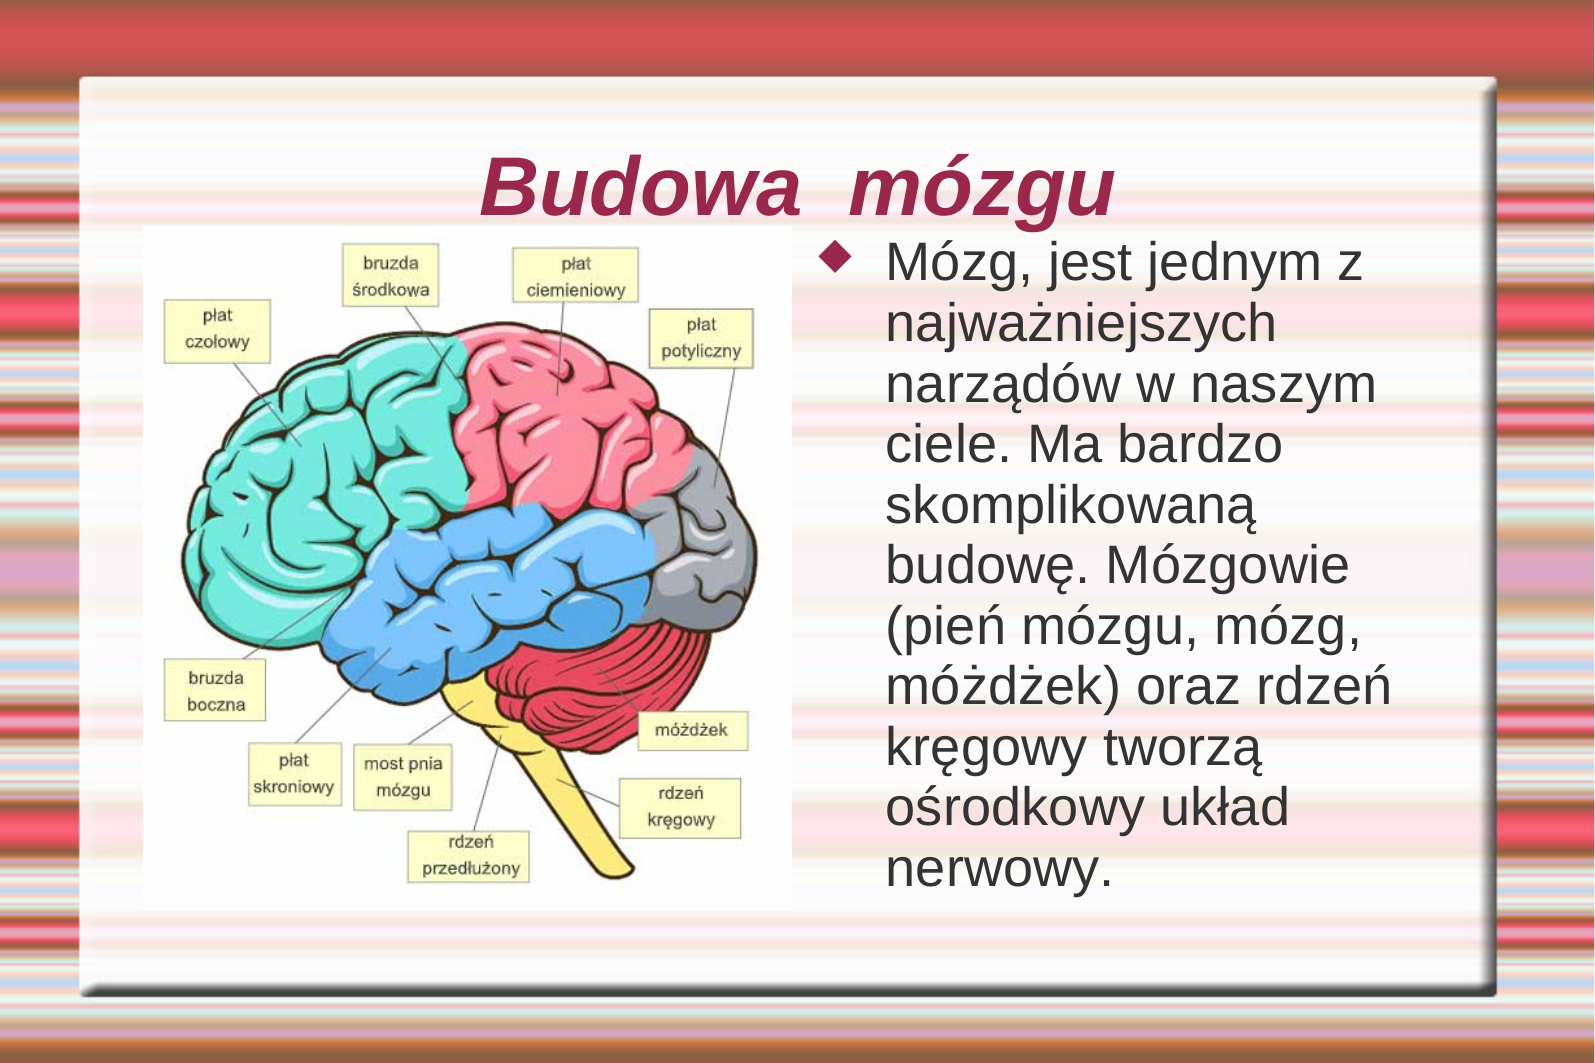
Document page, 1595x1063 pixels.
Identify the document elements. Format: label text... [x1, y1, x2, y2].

picture [0, 0, 1595, 1063]
title Budowa mózgu [117, 98, 1479, 276]
list Mózg, jest jednym z najważniejszych narządów w naszym ciele. Ma bardzo skomplikowaną budowę. Mózgowie (pień mózgu, mózg, móżdżek) oraz rdzeń kręgowy tworzą ośrodkowy układ nerwowy. [803, 231, 1453, 902]
